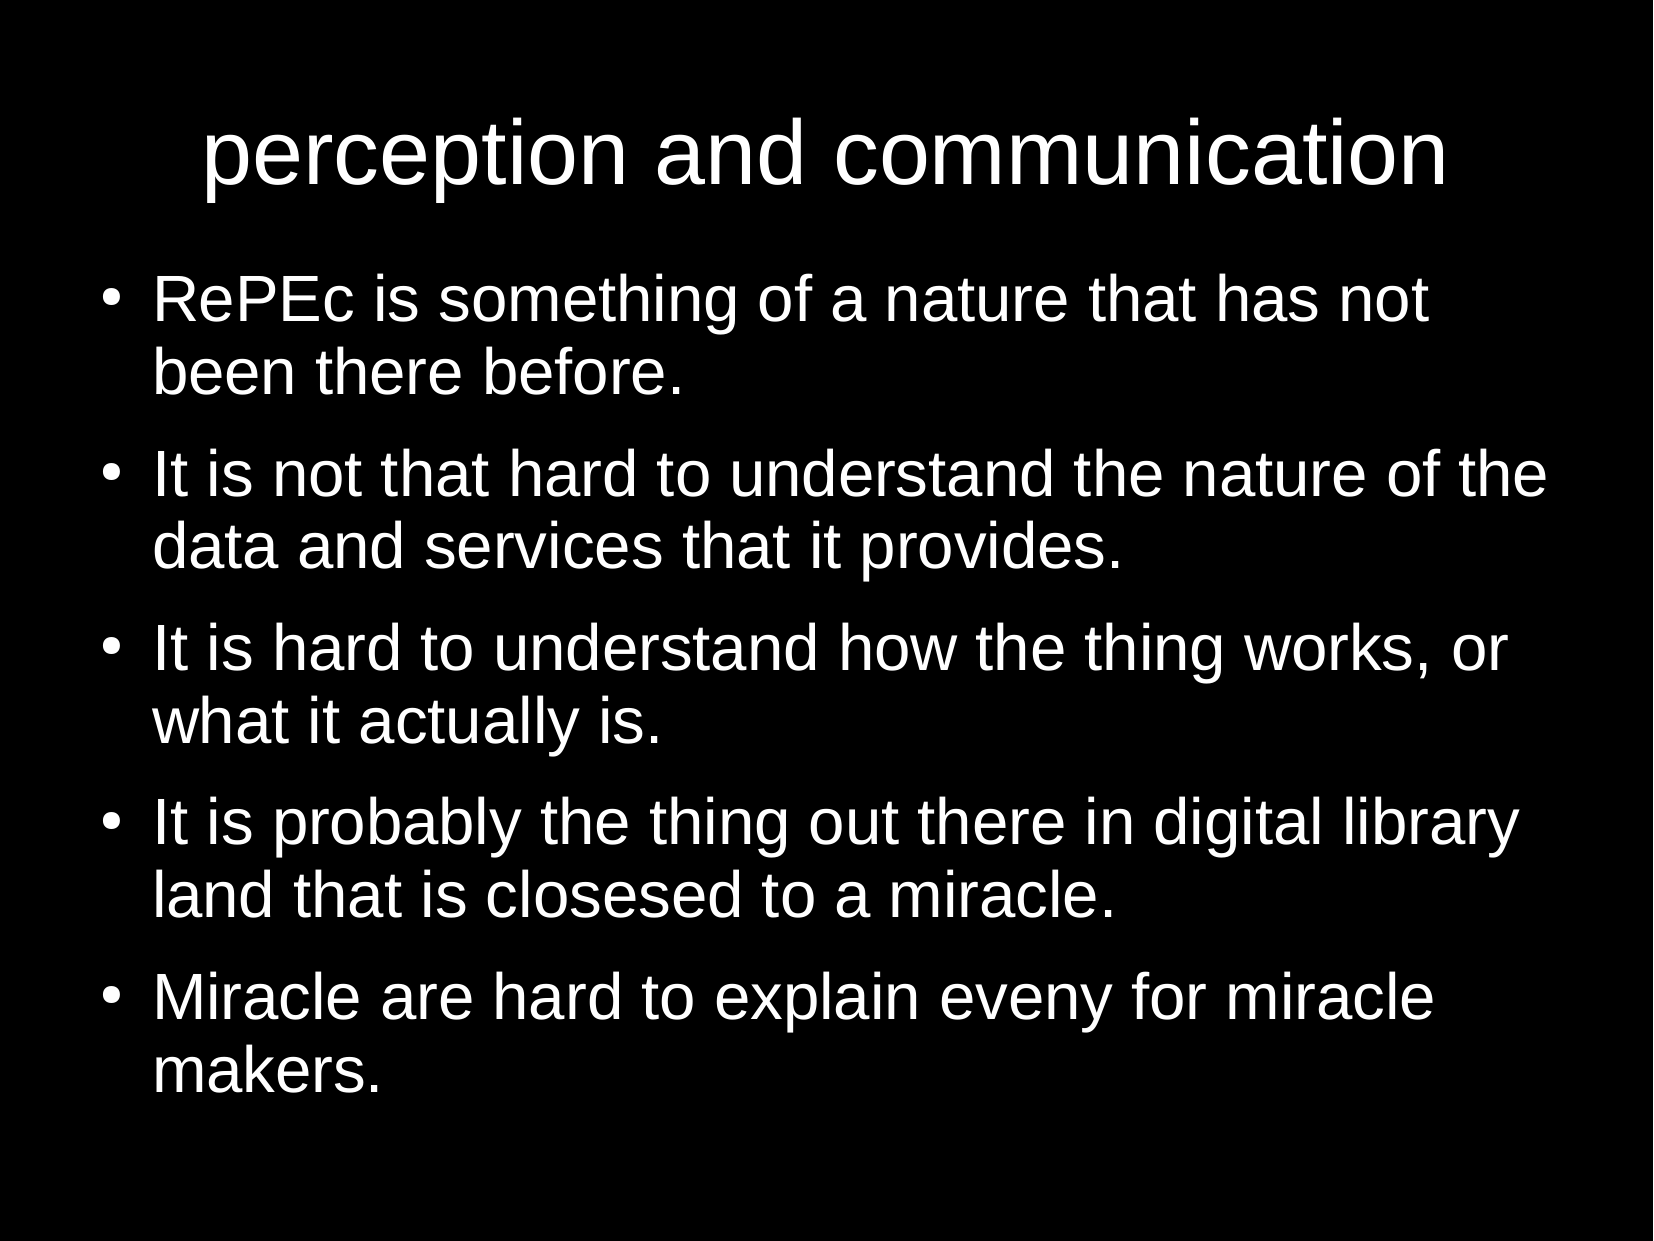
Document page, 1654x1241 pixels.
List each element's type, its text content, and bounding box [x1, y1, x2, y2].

list RePEc is something of a nature that has not been there before. It is not that hard to understand the nature of the data and services that it provides. It is hard to understand how the thing works, or what it actually is. It is probably the thing out there in digital library land that is closesed to a miracle. Miracle are hard to explain eveny for miracle makers. [82, 262, 1571, 1109]
title perception and communication [82, 56, 1571, 250]
